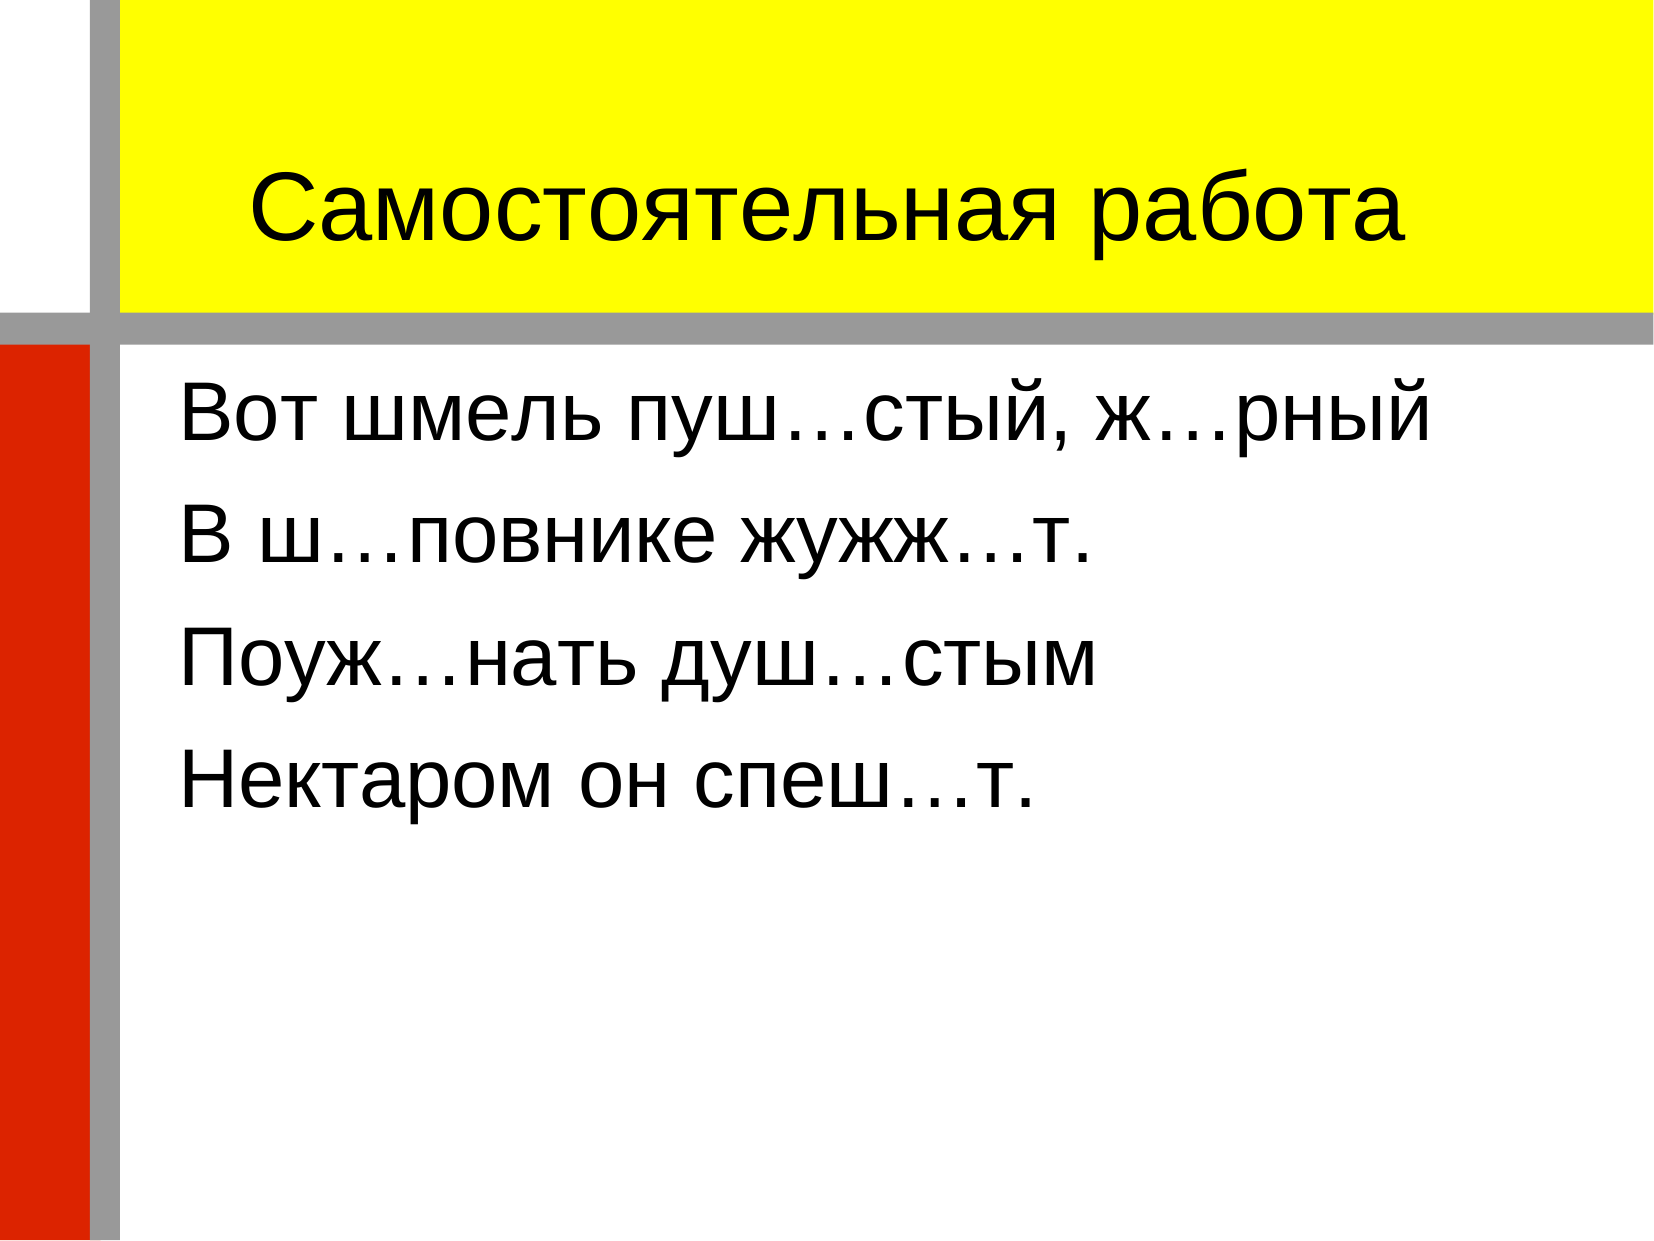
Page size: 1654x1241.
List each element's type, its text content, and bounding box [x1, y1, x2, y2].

title Самостоятельная работа [121, 102, 1534, 310]
list Вот шмель пуш…стый, ж…рный В ш…повнике жужж…т. Поуж…нать душ…стым Нектаром он спеш…т. [178, 364, 1570, 1147]
